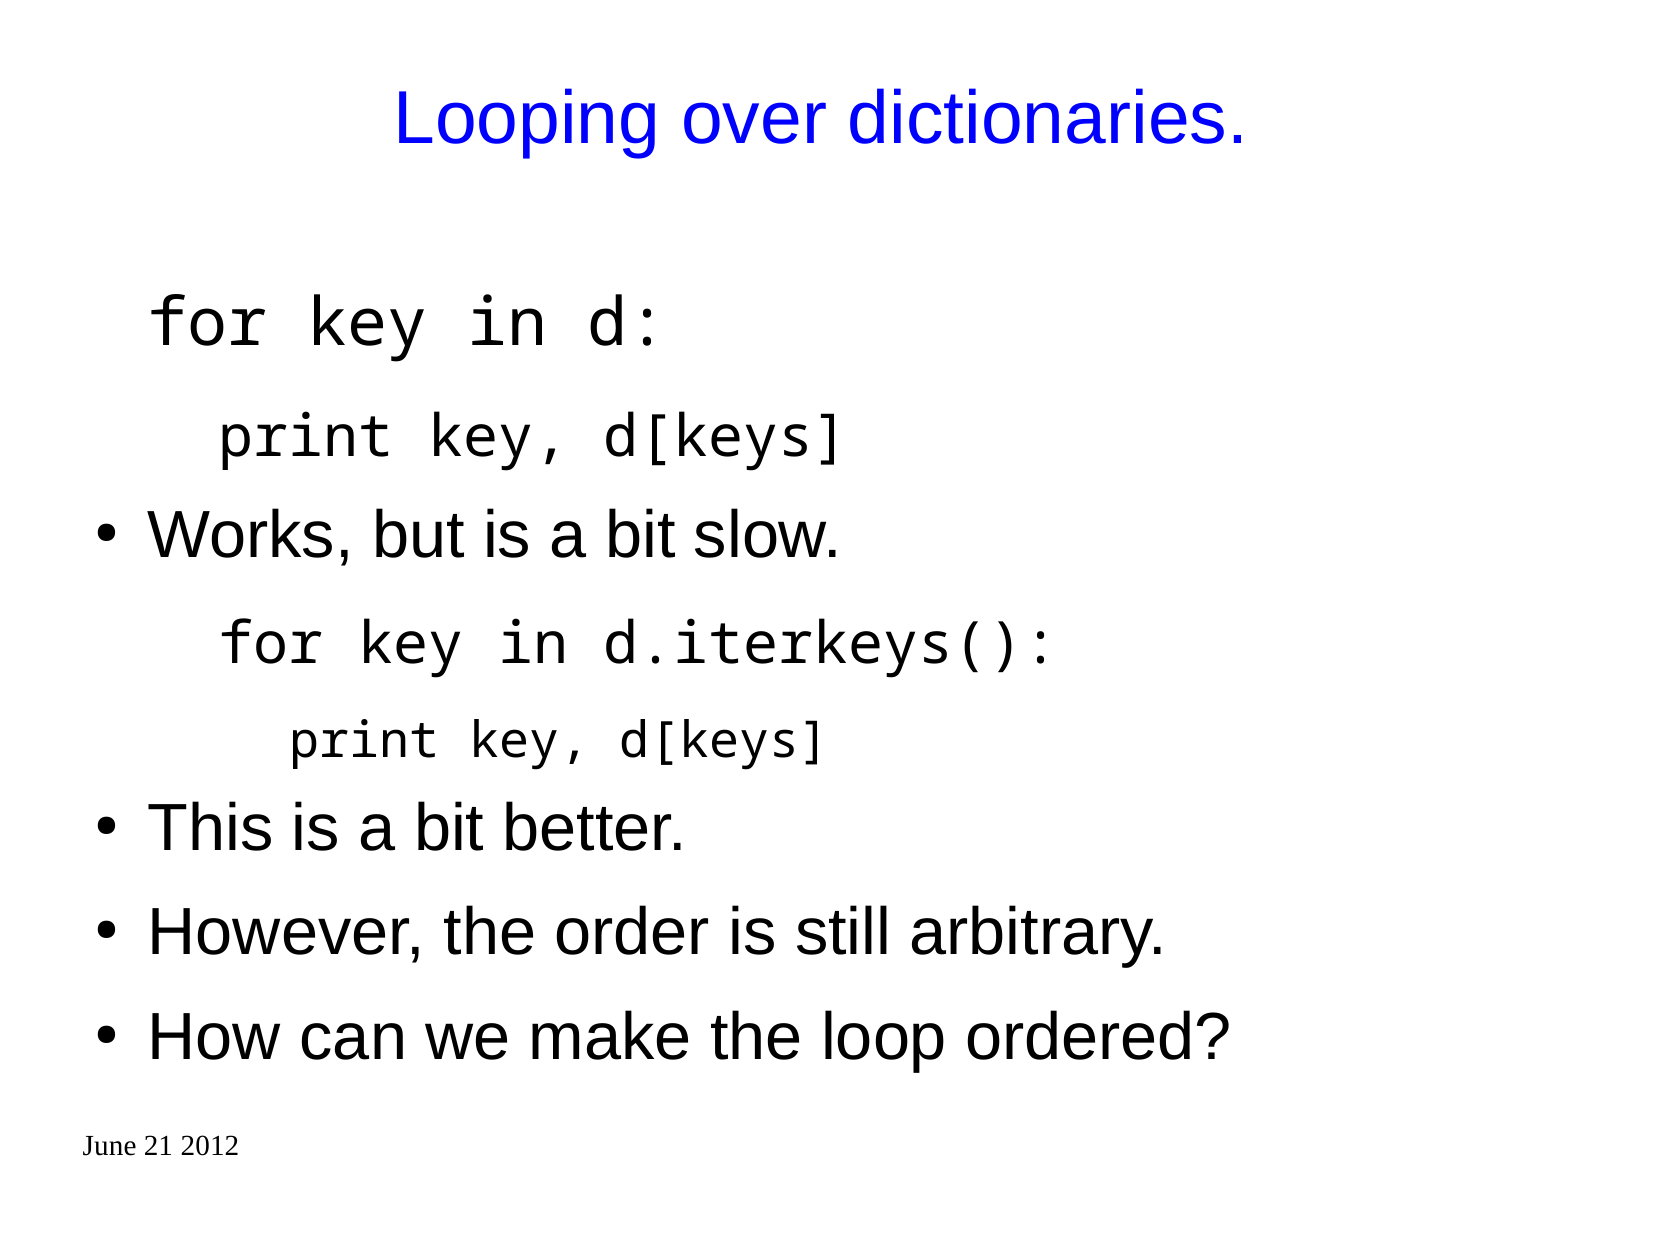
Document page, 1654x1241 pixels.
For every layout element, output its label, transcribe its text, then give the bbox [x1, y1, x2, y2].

list for key in d: print key, d[keys] Works, but is a bit slow. for key in d.iterkeys(): print key, d[keys] This is a bit better. However, the order is still arbitrary. How can we make the loop ordered? [76, 274, 1565, 1093]
title Looping over dictionaries. [76, 58, 1565, 178]
